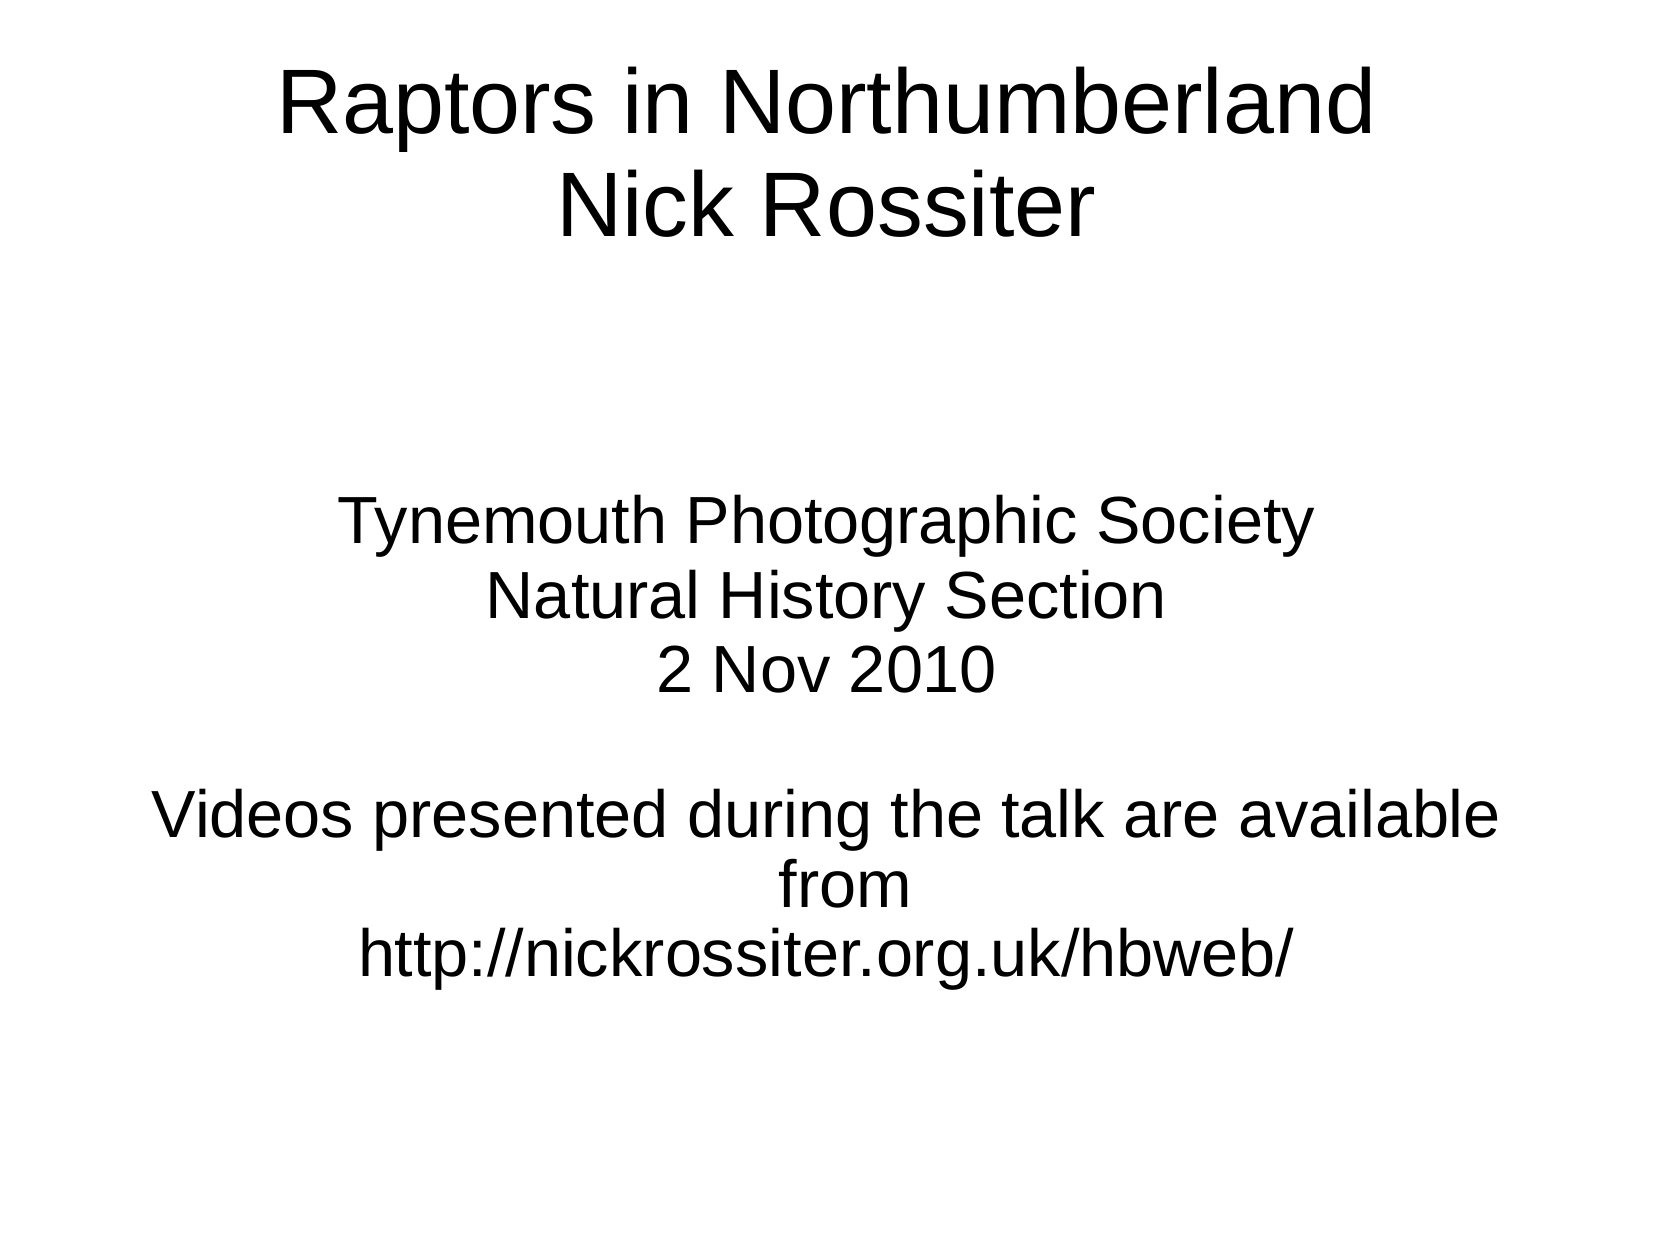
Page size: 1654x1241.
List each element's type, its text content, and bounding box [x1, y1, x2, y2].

subtitle Tynemouth Photographic Society Natural History Section 2 Nov 2010 Videos presented during the talk are available from http://nickrossiter.org.uk/hbweb/ [82, 297, 1571, 1102]
title Raptors in Northumberland Nick Rossiter [82, 50, 1571, 256]
